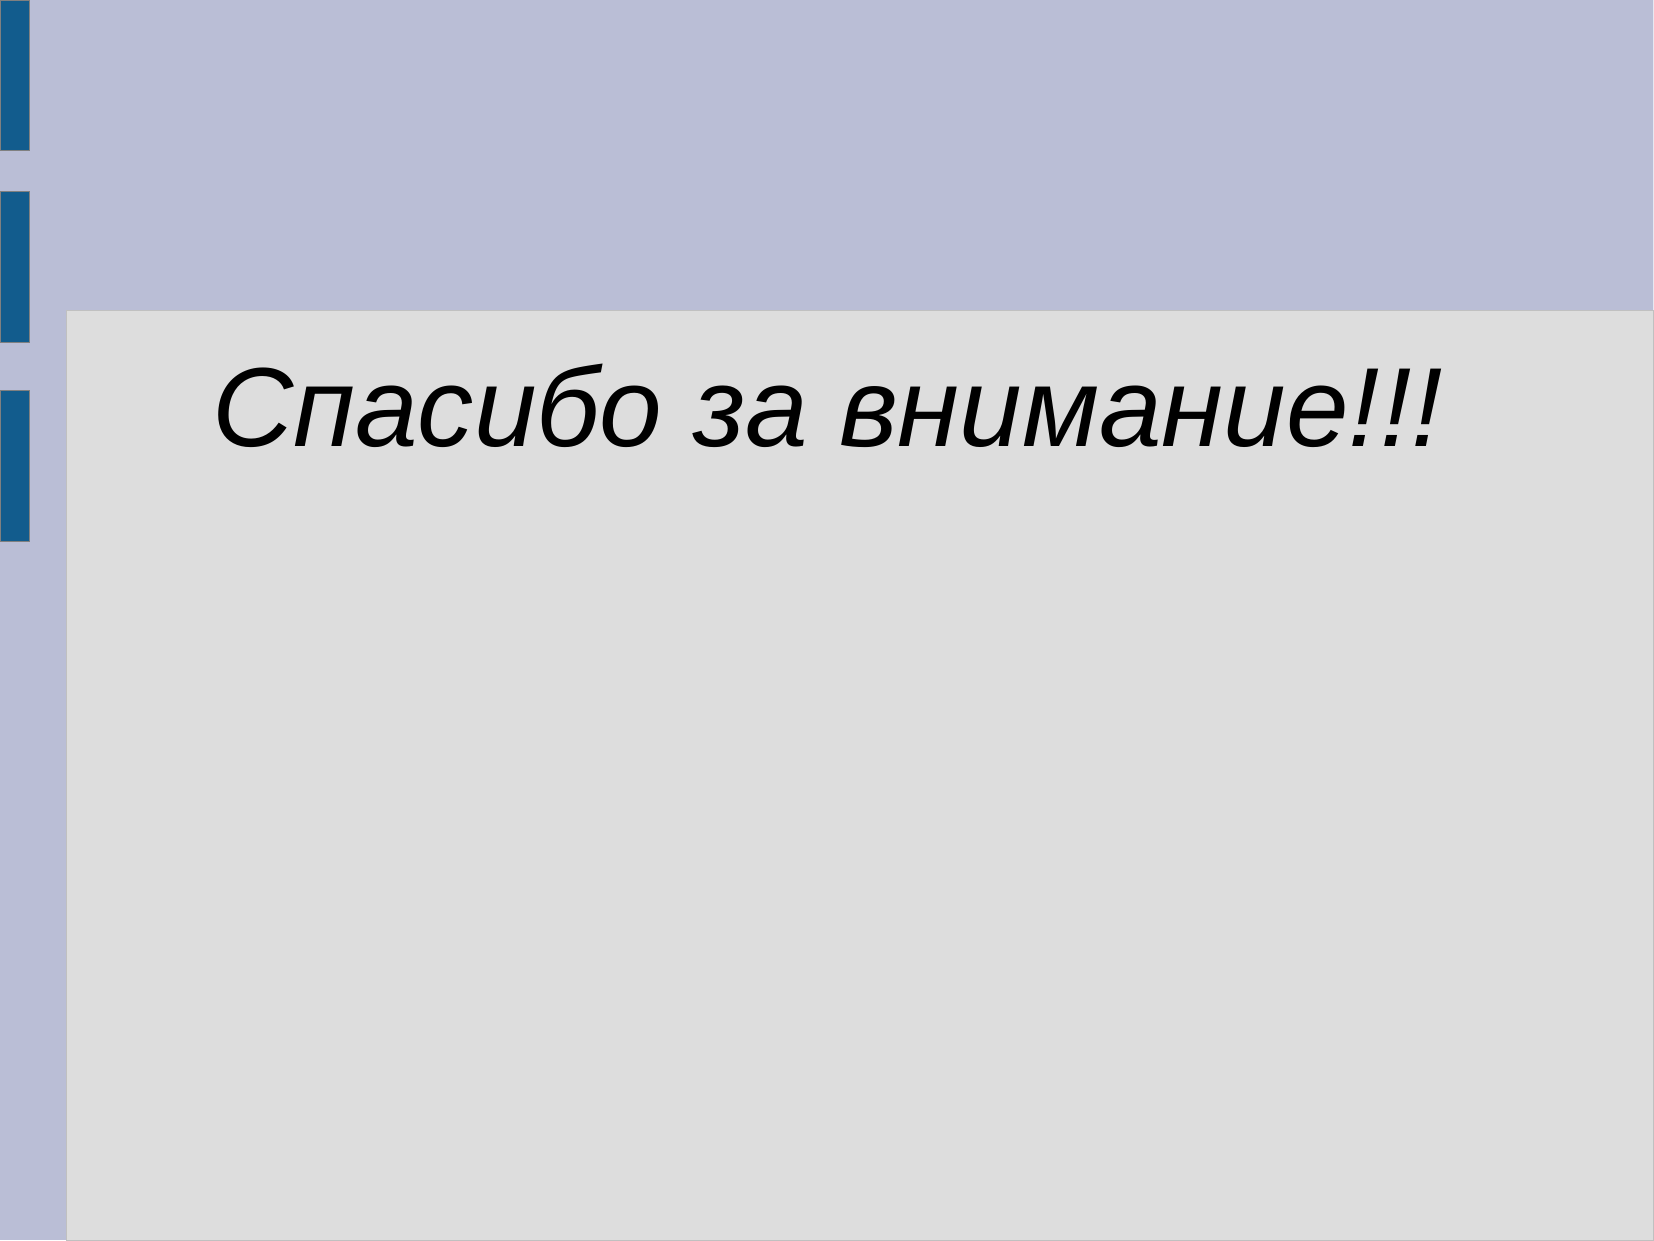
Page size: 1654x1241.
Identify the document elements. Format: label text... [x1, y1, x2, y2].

list Спасибо за внимание!!! [121, 344, 1534, 1127]
